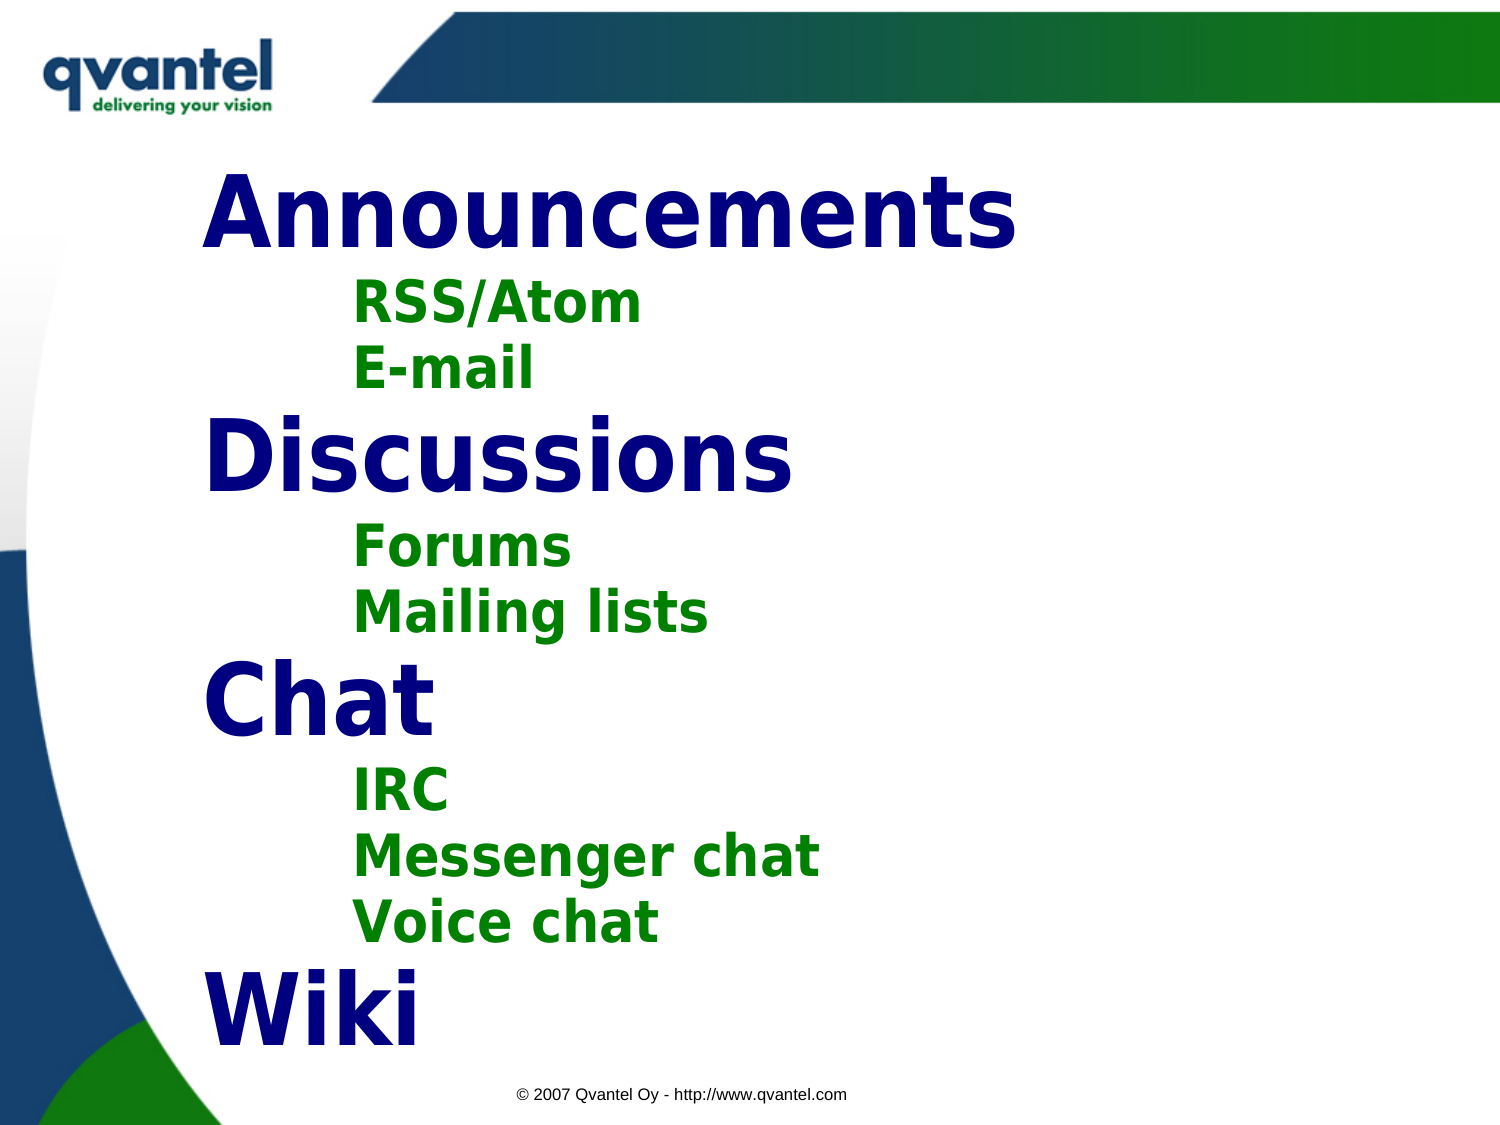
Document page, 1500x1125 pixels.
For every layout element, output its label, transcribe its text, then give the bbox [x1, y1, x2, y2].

picture [0, 0, 1500, 1125]
text_box Announcements RSS/Atom E-mail Discussions Forums Mailing lists Chat IRC Messenger chat Voice chat Wiki [187, 149, 1426, 1079]
